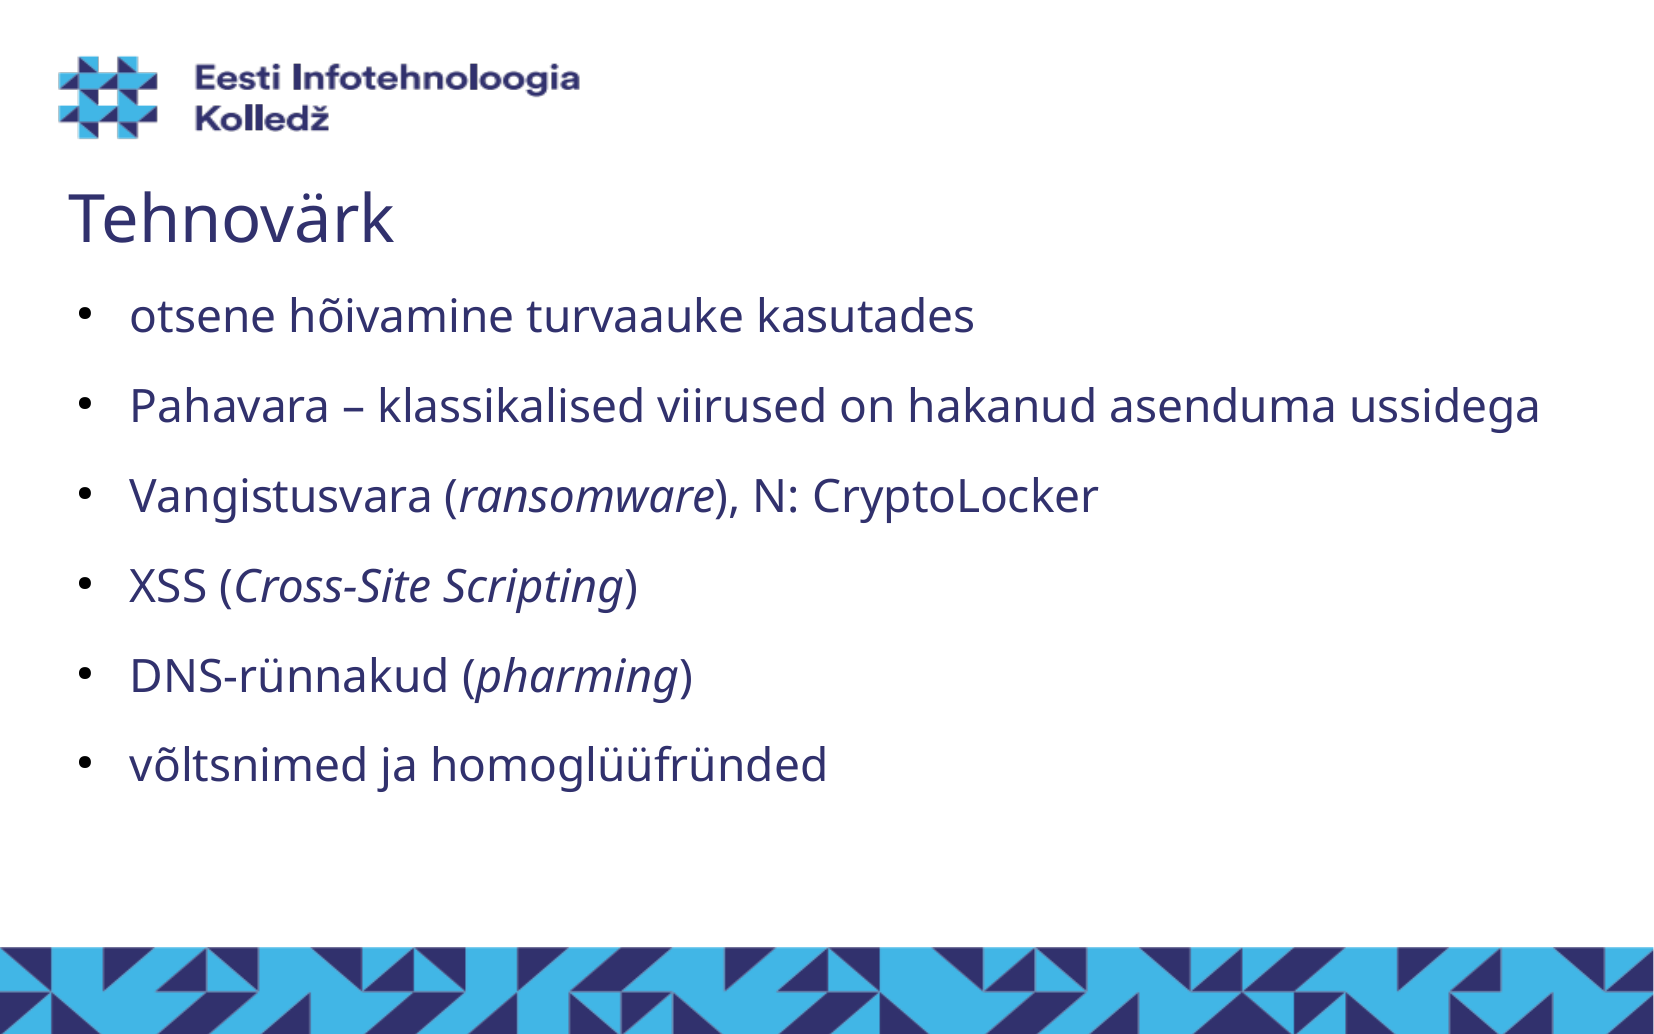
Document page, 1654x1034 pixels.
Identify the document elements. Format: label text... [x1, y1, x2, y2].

title Tehnovärk [68, 147, 1536, 283]
list otsene hõivamine turvaauke kasutades Pahavara – klassikalised viirused on hakanud asenduma ussidega Vangistusvara (ransomware), N: CryptoLocker XSS (Cross-Site Scripting) DNS-rünnakud (pharming) võltsnimed ja homoglüüfründed [59, 283, 1595, 936]
